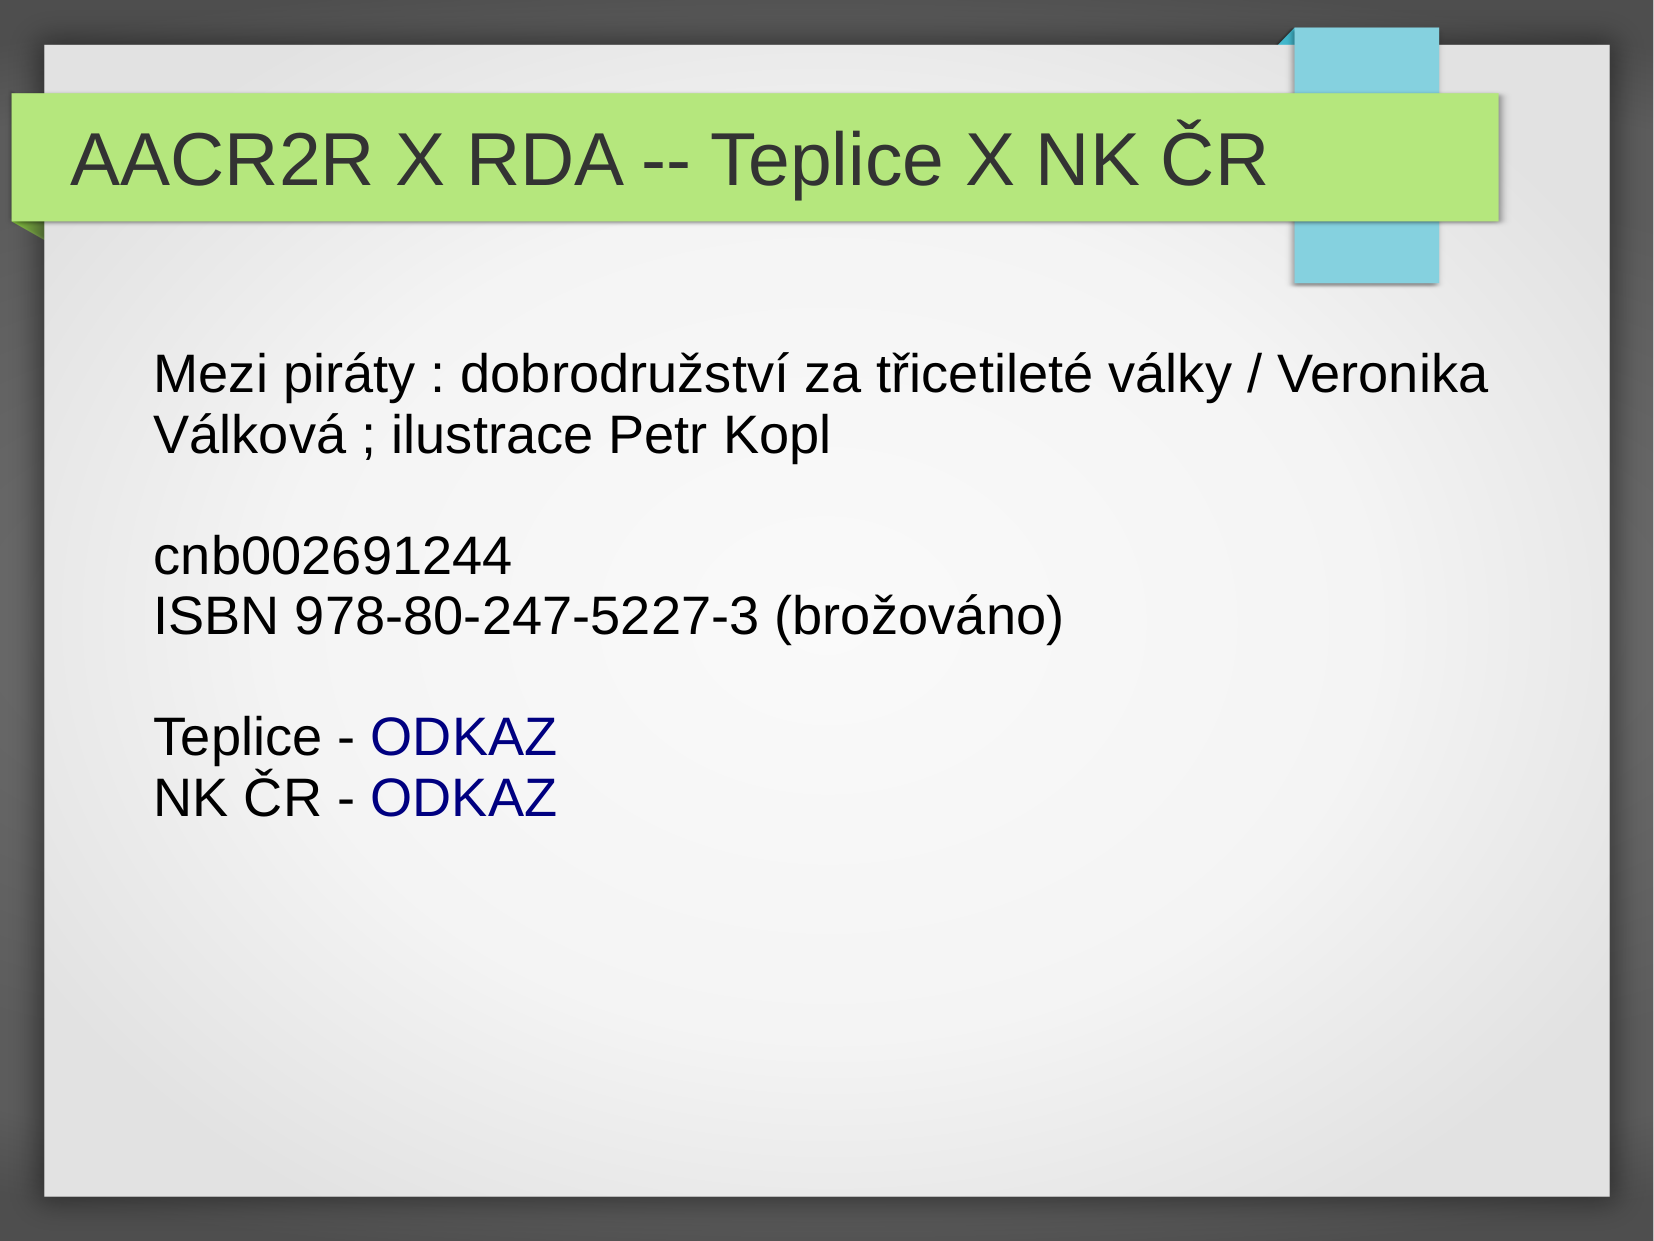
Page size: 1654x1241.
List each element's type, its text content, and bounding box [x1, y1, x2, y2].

title AACR2R X RDA -- Teplice X NK ČR [70, 106, 1441, 213]
list Mezi piráty : dobrodružství za třicetileté války / Veronika Válková ; ilustrace Petr Kopl cnb002691244 ISBN 978-80-247-5227-3 (brožováno) Teplice - ODKAZ NK ČR - ODKAZ [82, 343, 1538, 1063]
picture [0, 0, 1654, 1241]
